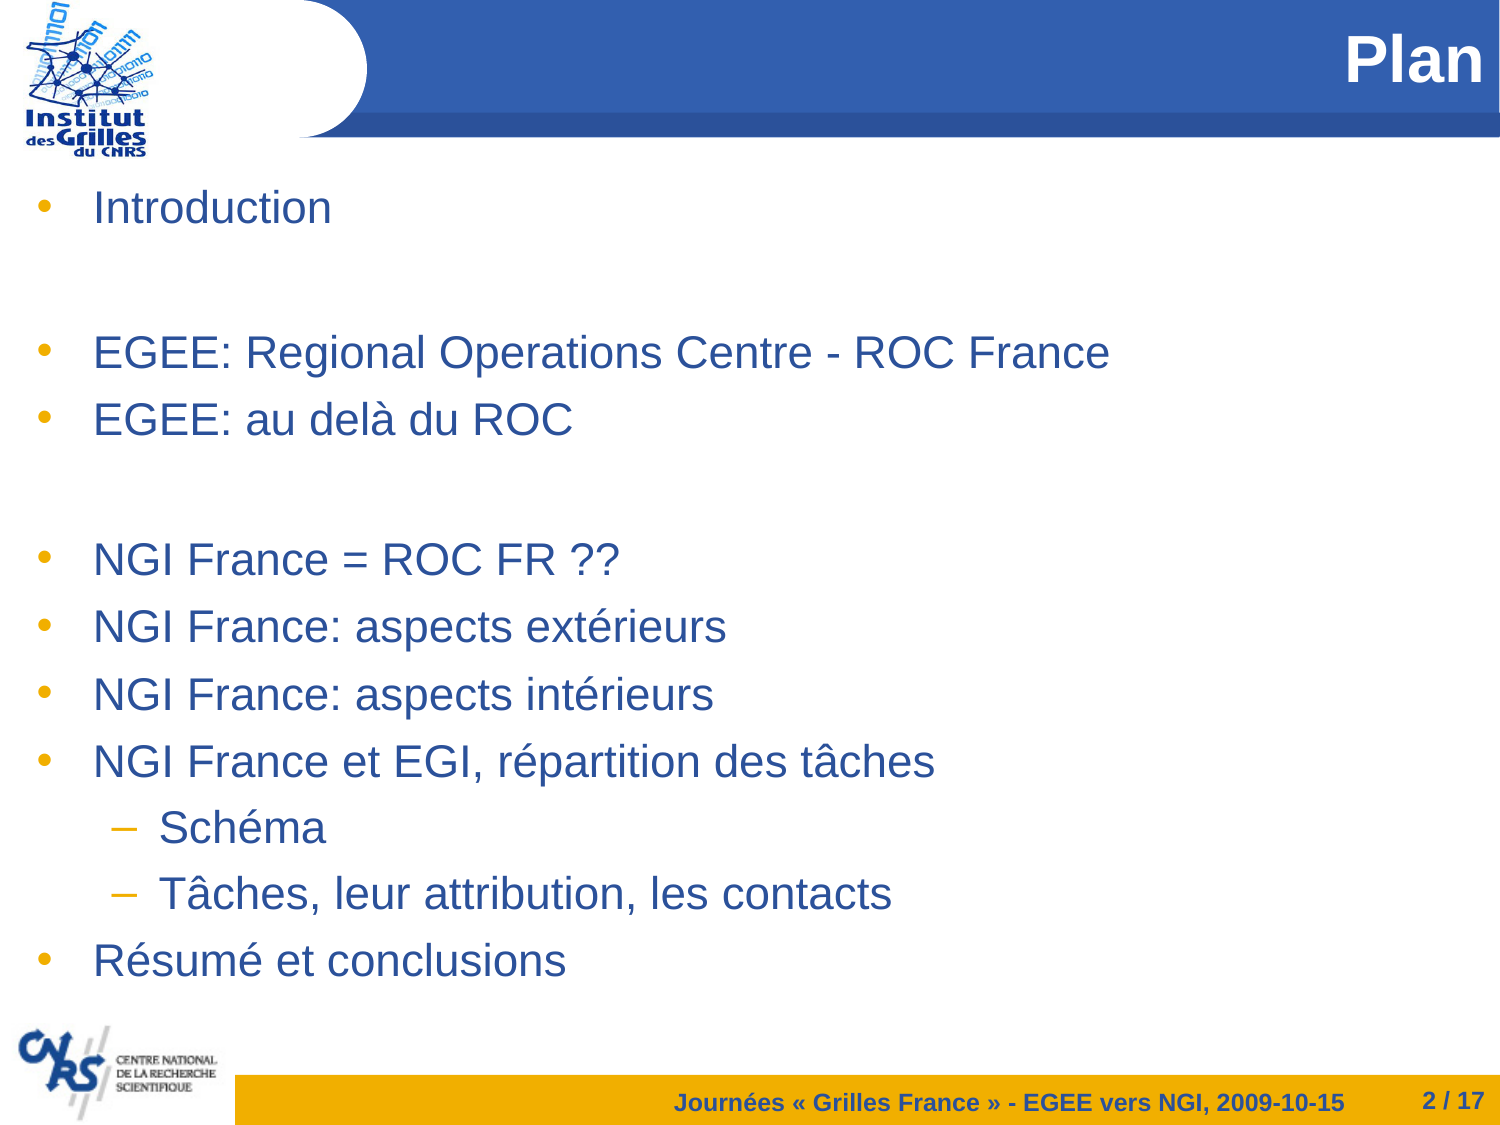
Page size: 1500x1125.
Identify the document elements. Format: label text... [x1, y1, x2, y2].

title Plan [395, 0, 1500, 113]
text_box <numéro> / 17 [1397, 1076, 1500, 1125]
text_box Journées « Grilles France » - EGEE vers NGI, 2009-10-15 [261, 1079, 1362, 1125]
list Introduction EGEE: Regional Operations Centre - ROC France EGEE: au delà du ROC NGI France = ROC FR ?? NGI France: aspects extérieurs NGI France: aspects intérieurs NGI France et EGI, répartition des tâches Schéma Tâches, leur attribution, les contacts Résumé et conclusions [21, 170, 1472, 1062]
picture [0, 1023, 235, 1125]
picture [0, 0, 178, 159]
